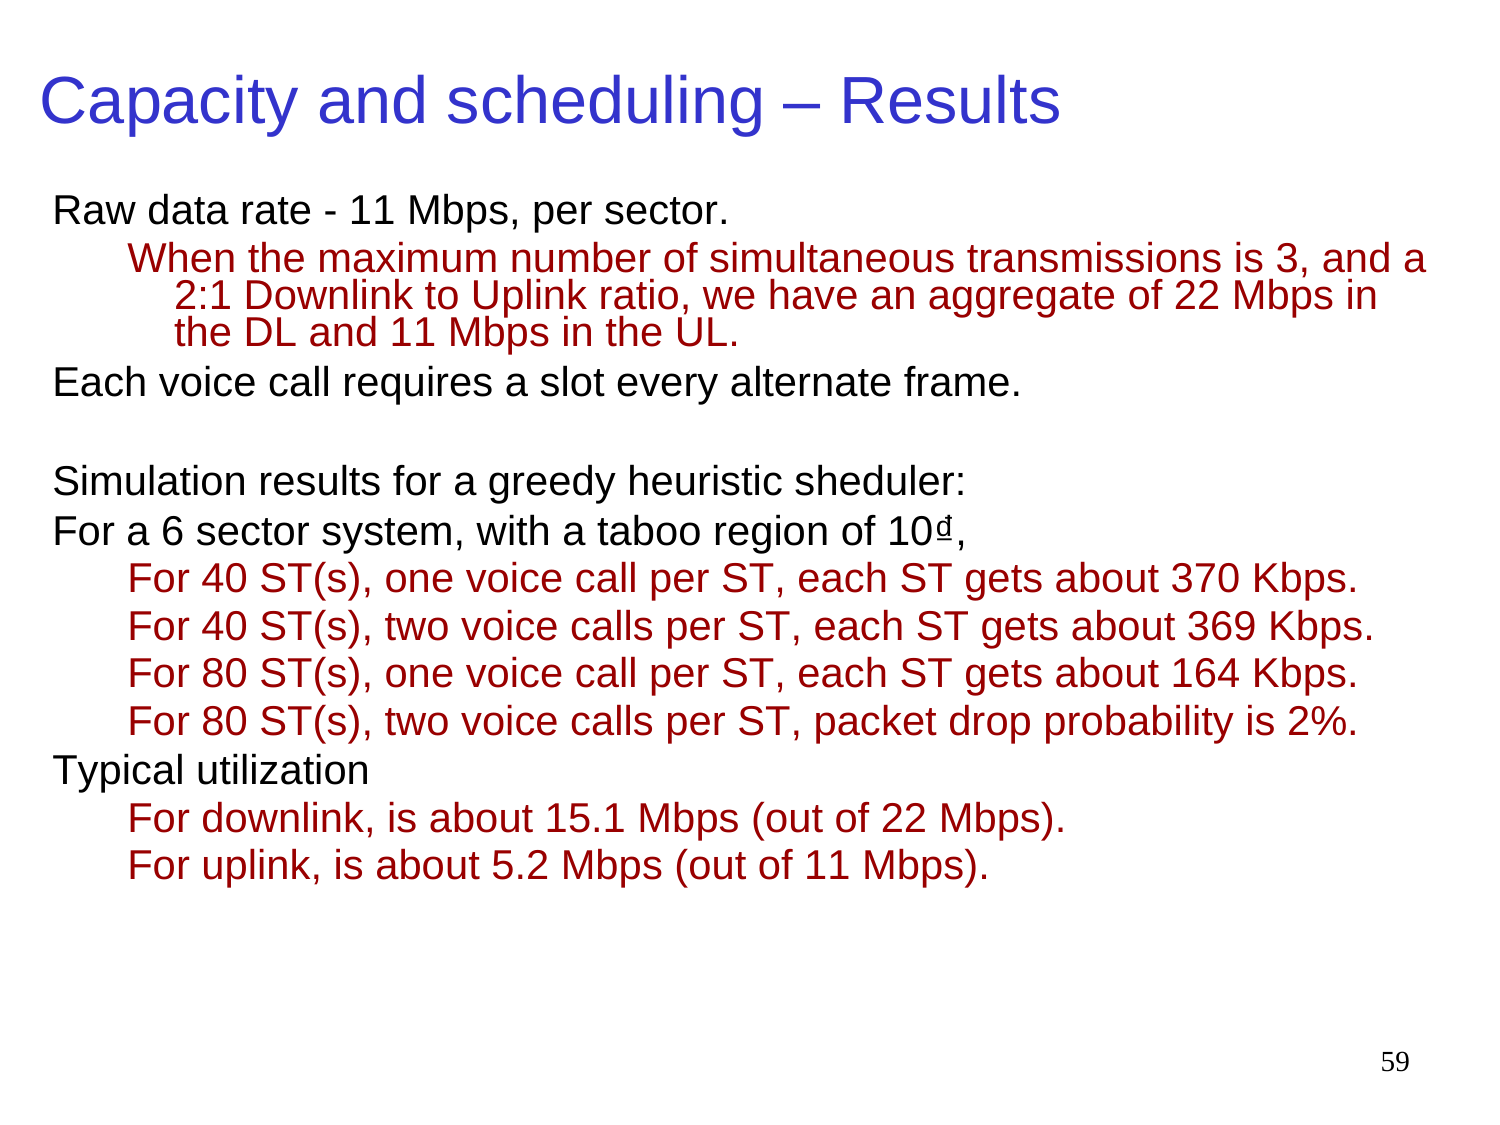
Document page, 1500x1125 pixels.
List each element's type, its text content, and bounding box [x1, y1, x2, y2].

list Raw data rate - 11 Mbps, per sector. When the maximum number of simultaneous transmissions is 3, and a 2:1 Downlink to Uplink ratio, we have an aggregate of 22 Mbps in the DL and 11 Mbps in the UL. Each voice call requires a slot every alternate frame. Simulation results for a greedy heuristic sheduler: For a 6 sector system, with a taboo region of 10₫, For 40 ST(s), one voice call per ST, each ST gets about 370 Kbps. For 40 ST(s), two voice calls per ST, each ST gets about 369 Kbps. For 80 ST(s), one voice call per ST, each ST gets about 164 Kbps. For 80 ST(s), two voice calls per ST, packet drop probability is 2%. Typical utilization For downlink, is about 15.1 Mbps (out of 22 Mbps). For uplink, is about 5.2 Mbps (out of 11 Mbps). [37, 187, 1463, 1084]
title Capacity and scheduling – Results [24, 24, 1450, 176]
